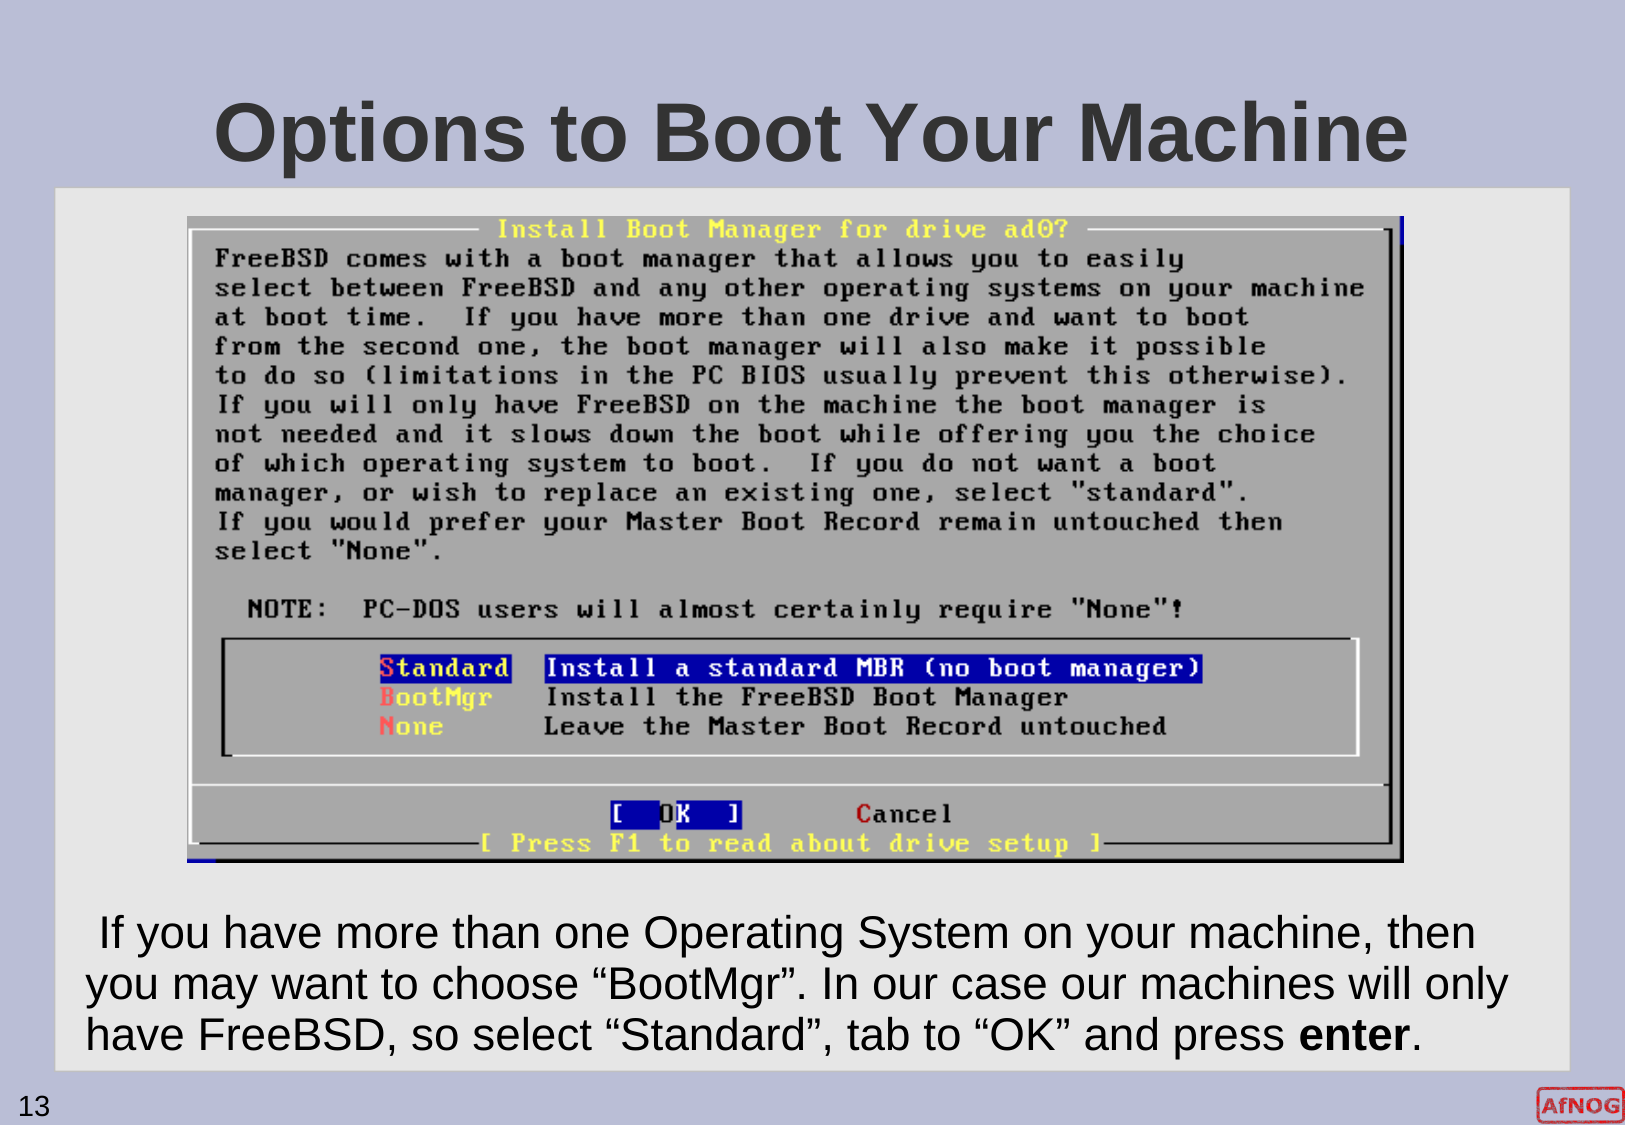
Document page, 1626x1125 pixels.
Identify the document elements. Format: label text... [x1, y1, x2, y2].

text_box Options to Boot Your Machine [54, 44, 1571, 215]
text_box If you have more than one Operating System on your machine, then you may want to choose “BootMgr”. In our case our machines will only have FreeBSD, so select “Standard”, tab to “OK” and press enter. [70, 895, 1554, 1101]
picture [187, 216, 1404, 863]
picture [1535, 1085, 1626, 1125]
